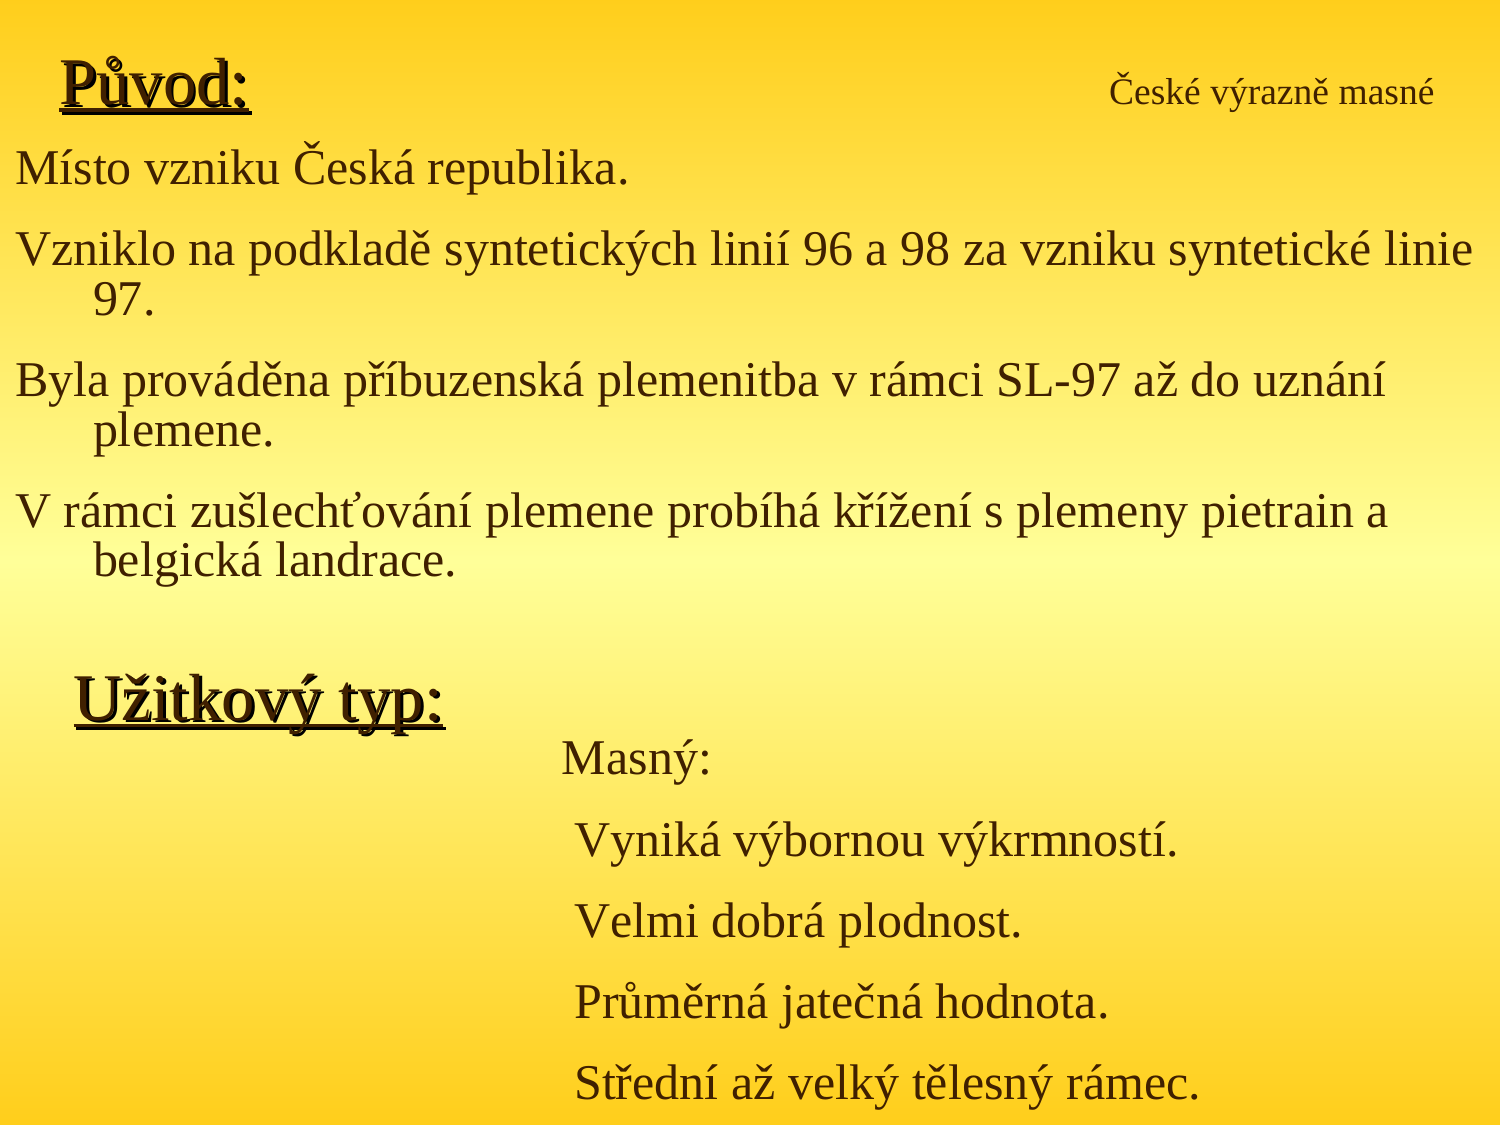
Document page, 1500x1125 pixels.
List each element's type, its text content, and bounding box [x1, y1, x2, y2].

text_box Masný: Vyniká výbornou výkrmností. Velmi dobrá plodnost. Průměrná jatečná hodnota. Střední až velký tělesný rámec. [546, 722, 1218, 1117]
text_box Užitkový typ: [58, 652, 459, 743]
text_box Místo vzniku Česká republika. Vzniklo na podkladě syntetických linií 96 a 98 za vzniku syntetické linie 97. Byla prováděna příbuzenská plemenitba v rámci SL-97 až do uznání plemene. V rámci zušlechťování plemene probíhá křížení s plemeny pietrain a belgická landrace. [0, 137, 1500, 595]
text_box Původ: České výrazně masné [0, 37, 1450, 127]
